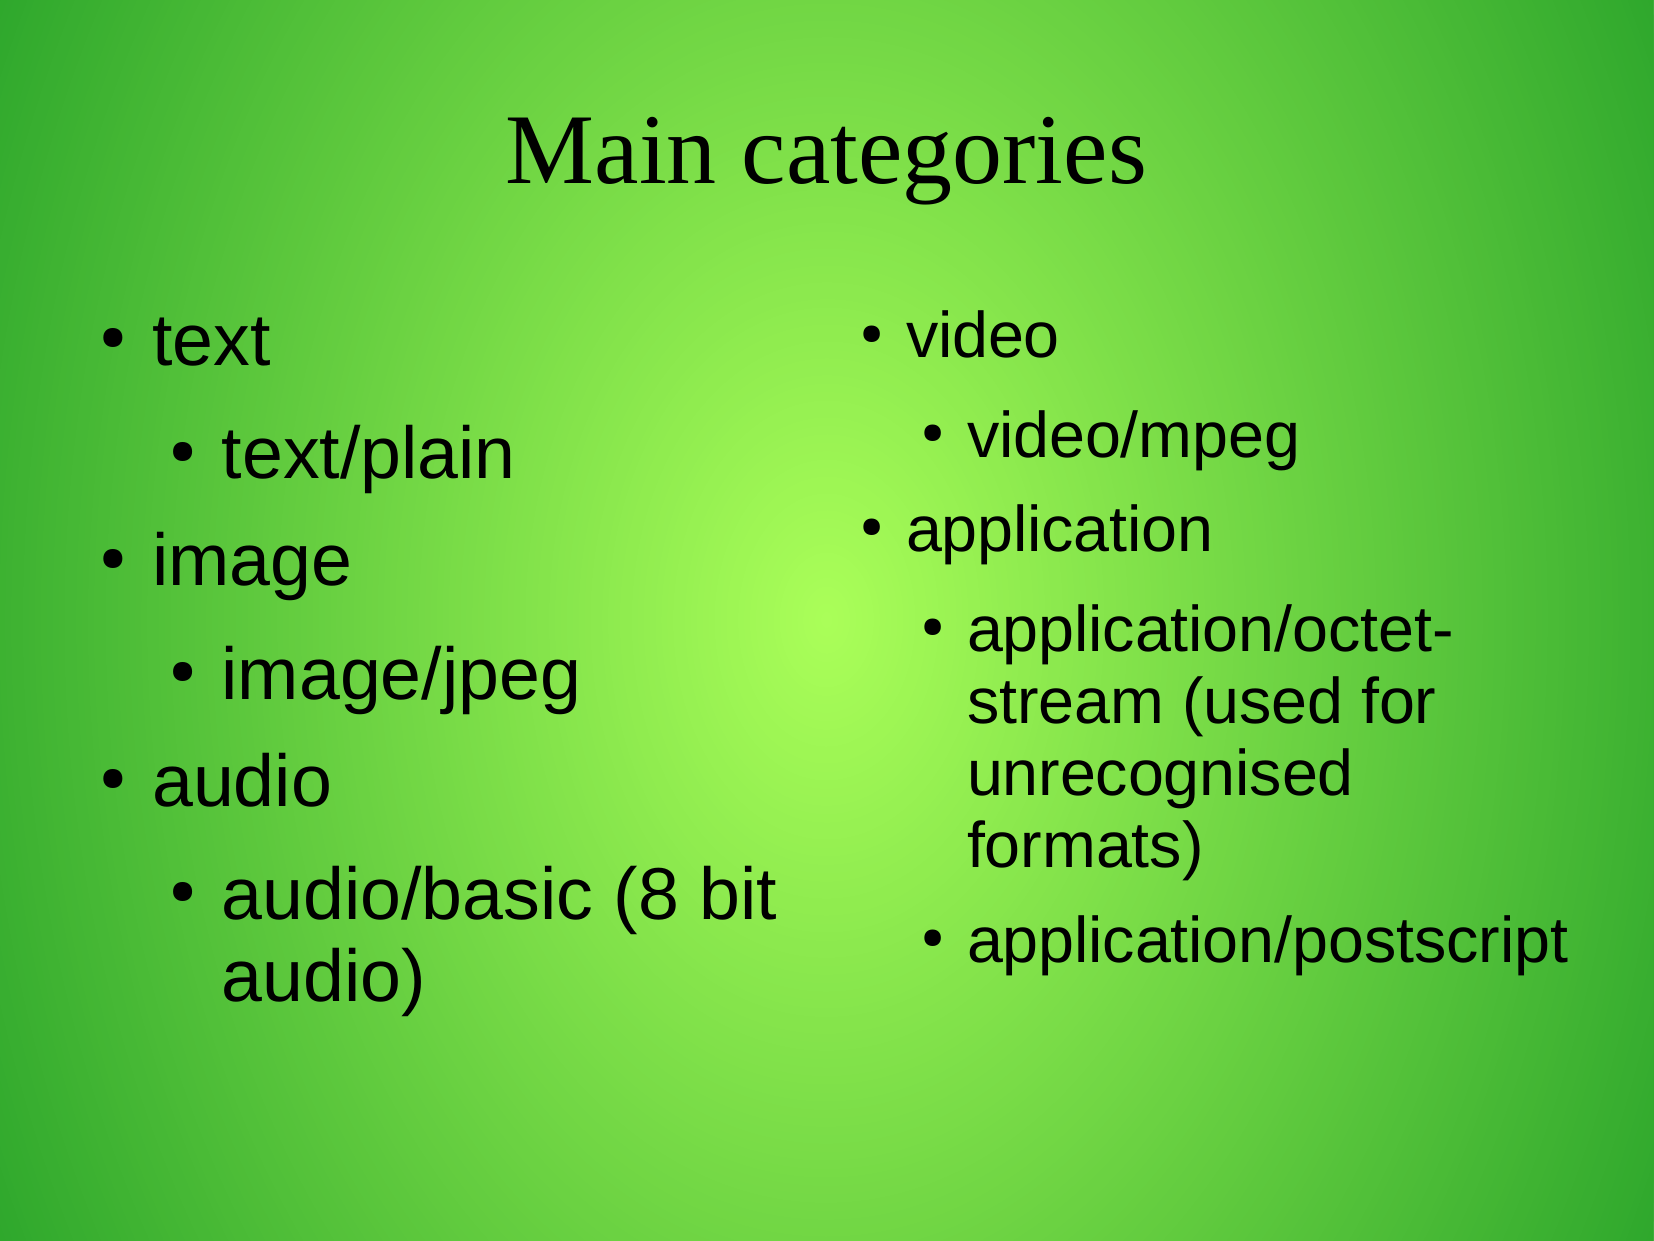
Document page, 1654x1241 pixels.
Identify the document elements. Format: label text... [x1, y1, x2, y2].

title Main categories [82, 47, 1571, 252]
list text text/plain image image/jpeg audio audio/basic (8 bit audio) [82, 299, 809, 1019]
list video video/mpeg application application/octet-stream (used for unrecognised formats) application/postscript [845, 299, 1572, 1019]
